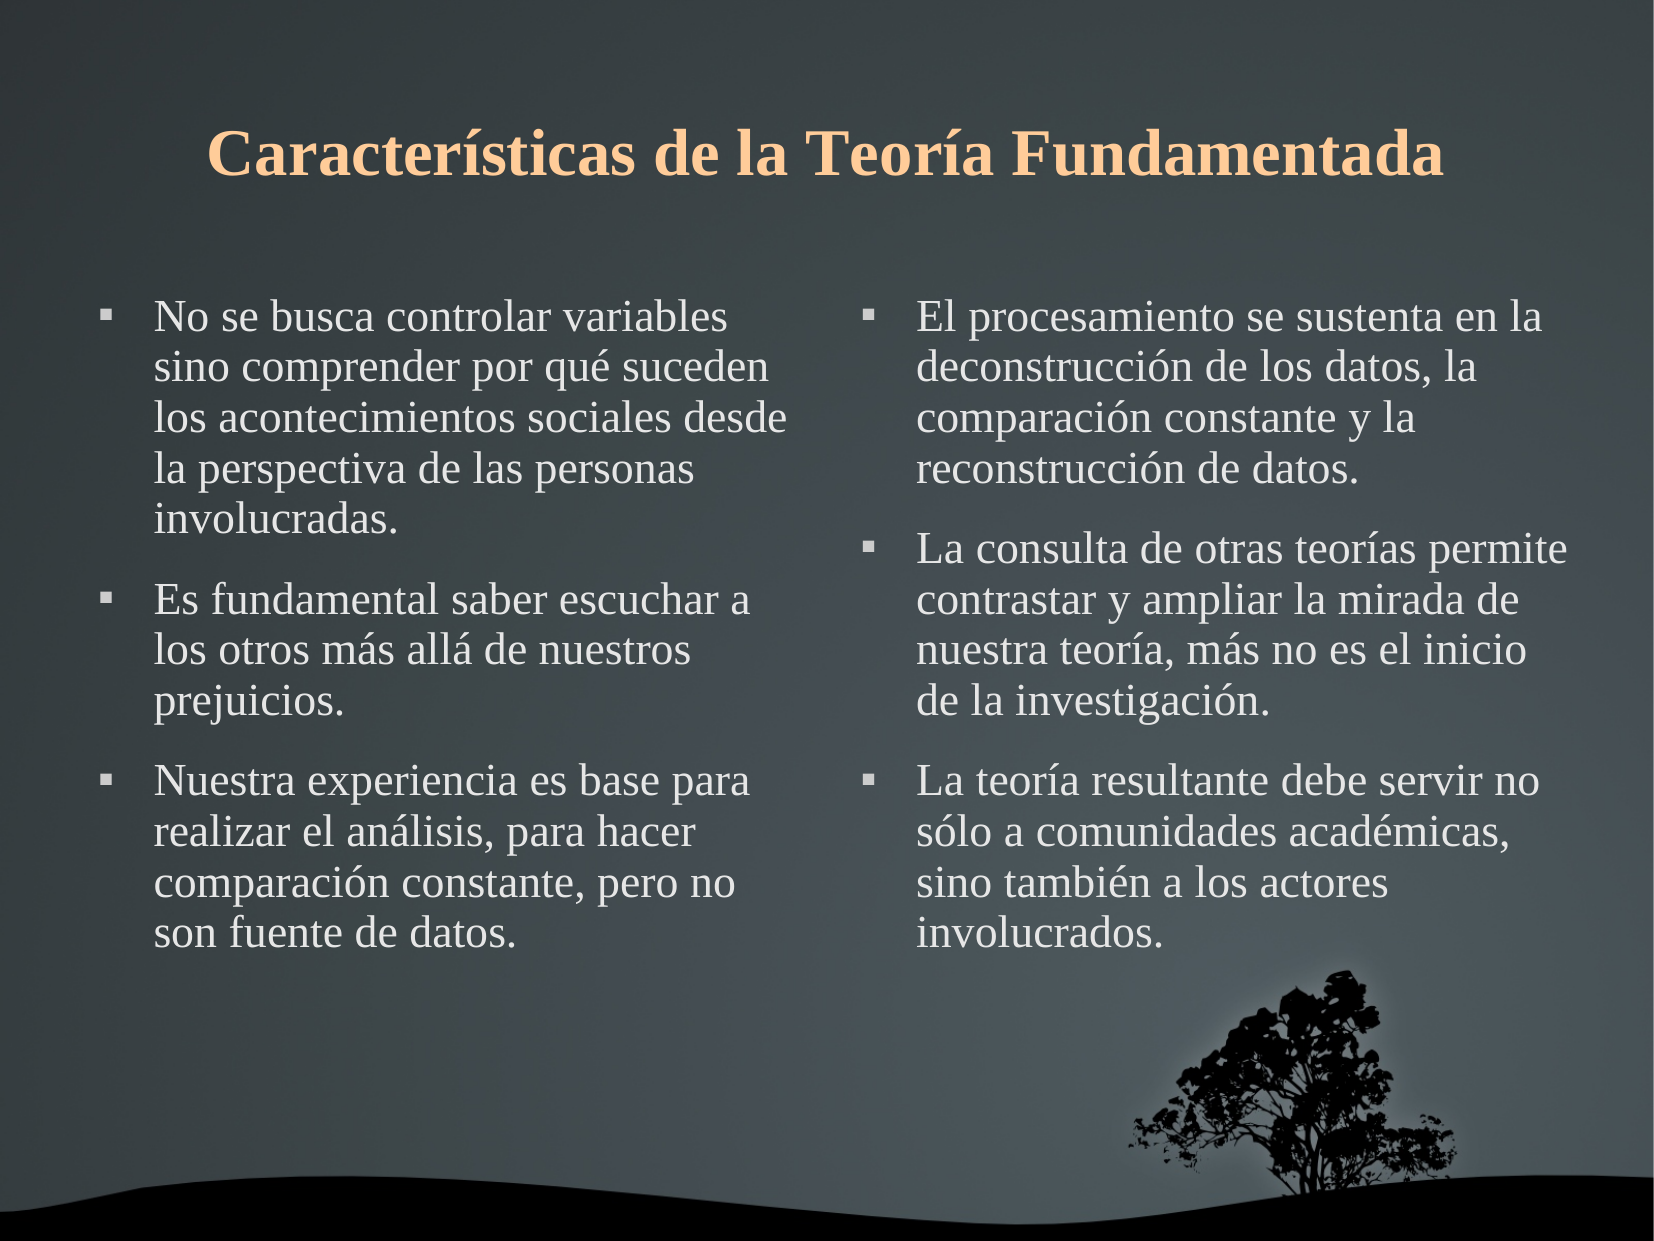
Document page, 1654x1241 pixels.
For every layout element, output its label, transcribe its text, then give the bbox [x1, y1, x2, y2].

list El procesamiento se sustenta en la deconstrucción de los datos, la comparación constante y la reconstrucción de datos. La consulta de otras teorías permite contrastar y ampliar la mirada de nuestra teoría, más no es el inicio de la investigación. La teoría resultante debe servir no sólo a comunidades académicas, sino también a los actores involucrados. [845, 290, 1572, 1109]
title Características de la Teoría Fundamentada [82, 49, 1571, 257]
picture [0, 0, 1654, 1241]
list No se busca controlar variables sino comprender por qué suceden los acontecimientos sociales desde la perspectiva de las personas involucradas. Es fundamental saber escuchar a los otros más allá de nuestros prejuicios. Nuestra experiencia es base para realizar el análisis, para hacer comparación constante, pero no son fuente de datos. [82, 290, 809, 1109]
